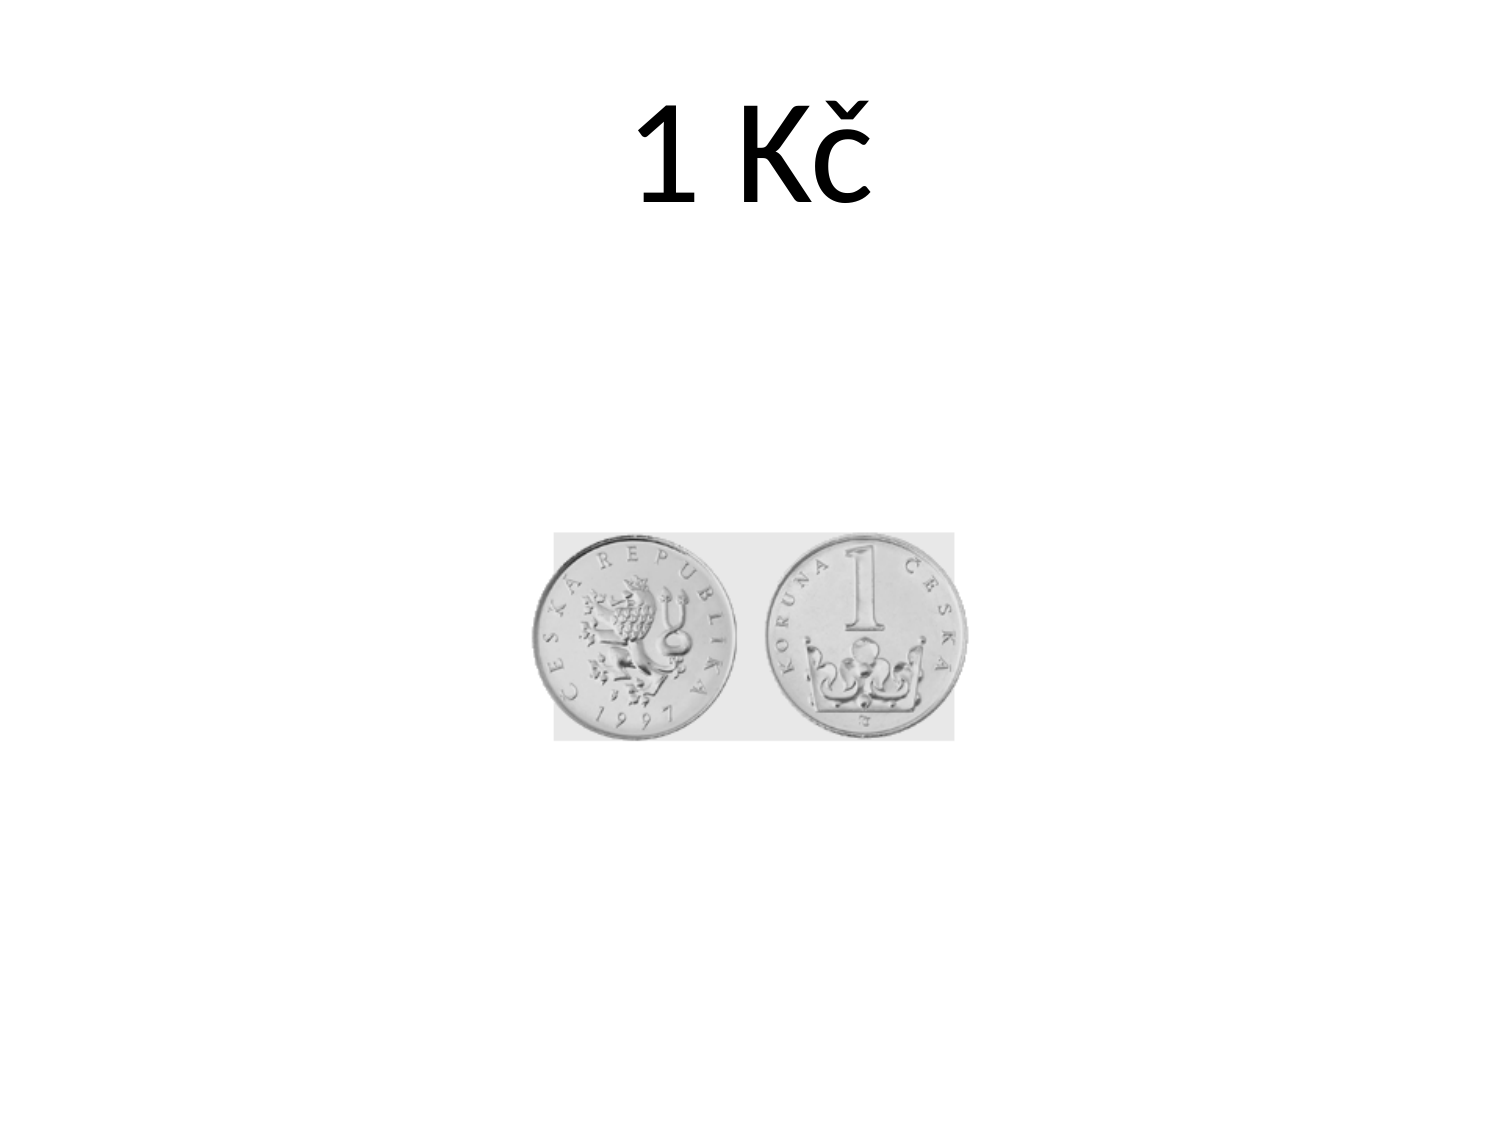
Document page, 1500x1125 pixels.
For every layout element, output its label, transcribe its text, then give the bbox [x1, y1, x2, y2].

picture [529, 528, 837, 749]
list [837, 262, 1500, 1005]
title 1 Kč [75, 45, 1426, 233]
